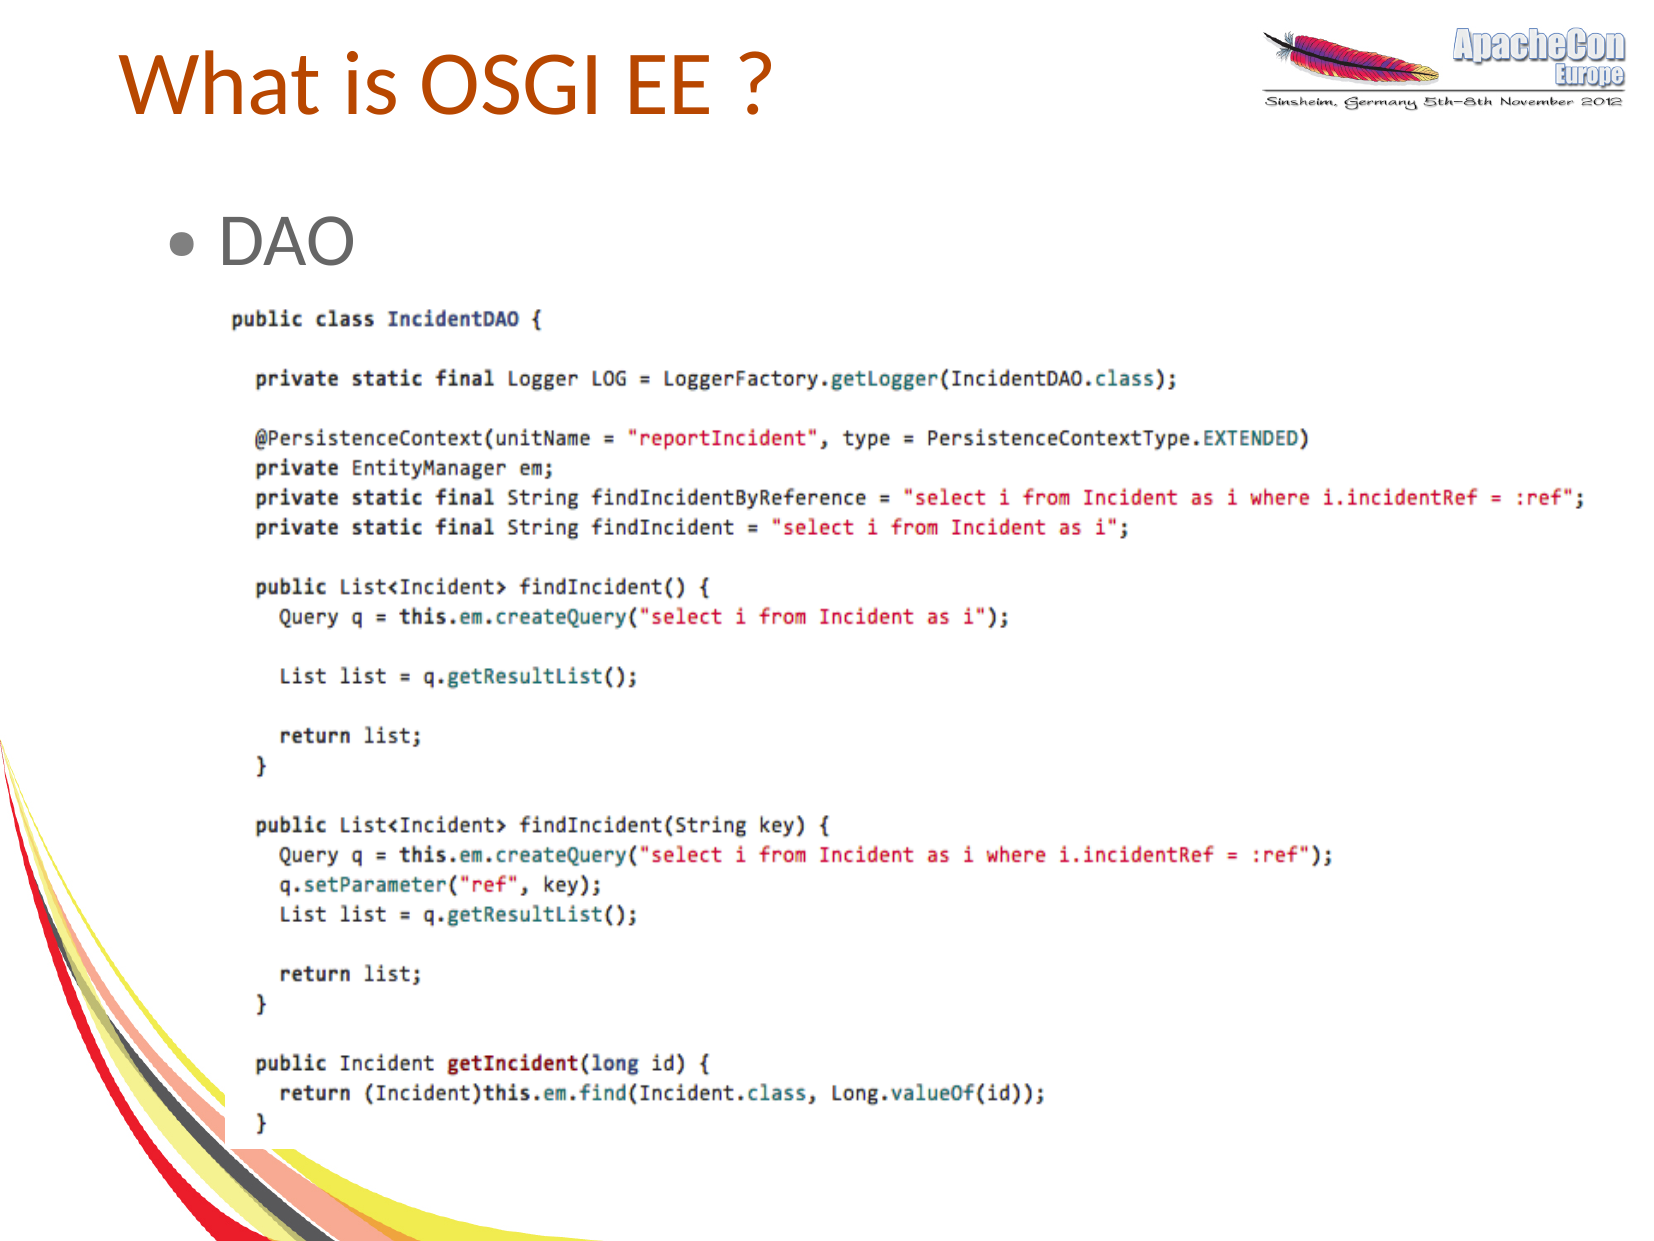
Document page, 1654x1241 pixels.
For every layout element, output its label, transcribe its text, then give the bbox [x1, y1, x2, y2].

picture [0, 0, 1654, 1241]
list DAO [147, 209, 1595, 1063]
title What is OSGI EE ? [59, 35, 1418, 148]
